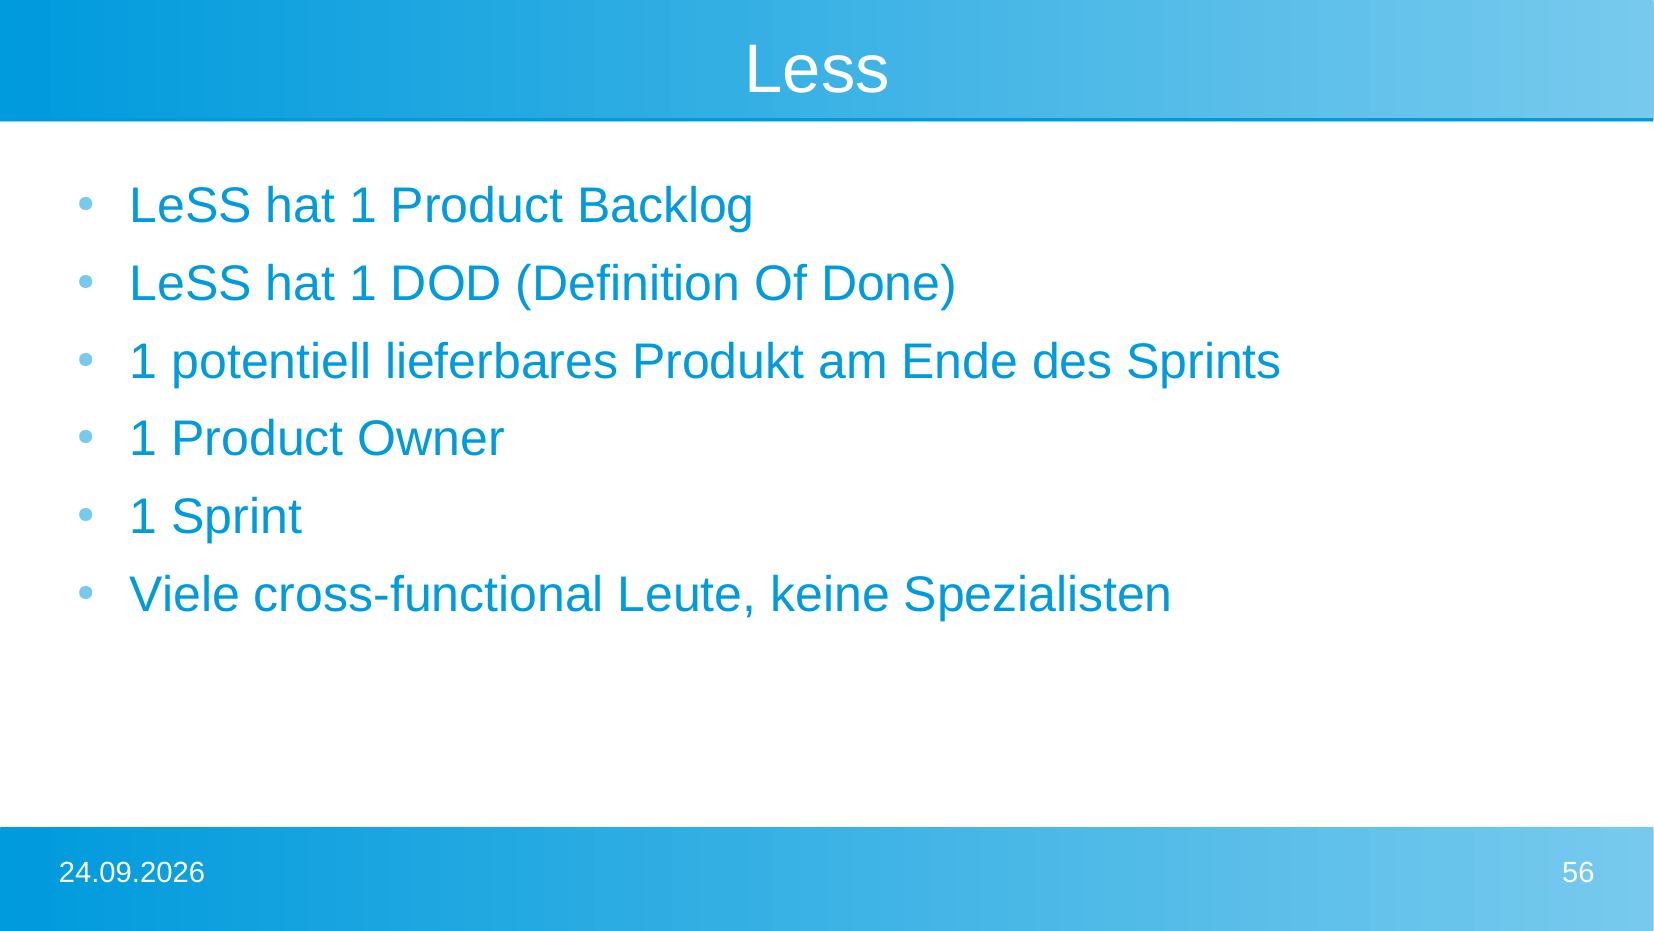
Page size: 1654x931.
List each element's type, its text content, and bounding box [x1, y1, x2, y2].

title Less [59, 29, 1595, 108]
list LeSS hat 1 Product Backlog LeSS hat 1 DOD (Definition Of Done) 1 potentiell lieferbares Produkt am Ende des Sprints 1 Product Owner 1 Sprint Viele cross-functional Leute, keine Spezialisten [59, 177, 1595, 768]
